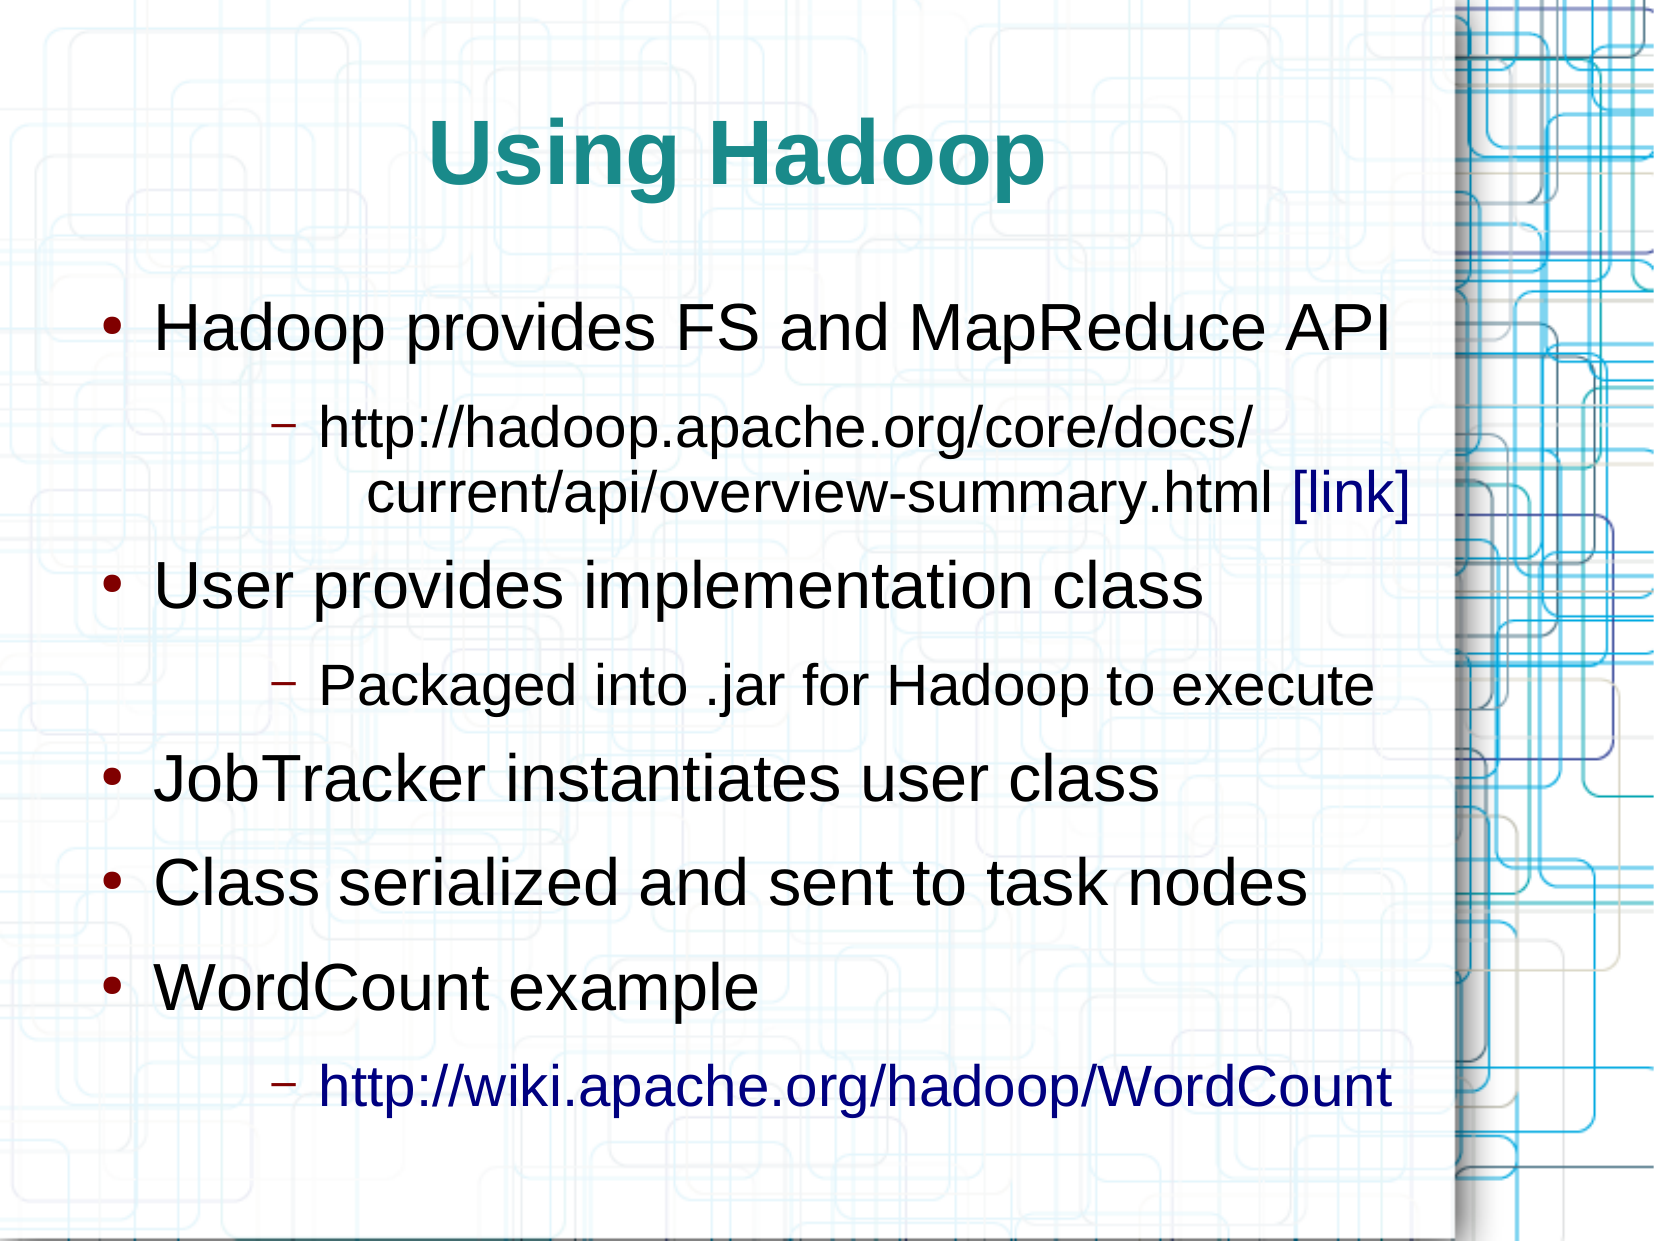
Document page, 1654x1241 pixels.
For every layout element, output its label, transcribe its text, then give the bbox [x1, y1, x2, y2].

title Using Hadoop [59, 56, 1418, 250]
picture [0, 0, 1654, 1241]
list Hadoop provides FS and MapReduce API http://hadoop.apache.org/core/docs/current/api/overview-summary.html [link] User provides implementation class Packaged into .jar for Hadoop to execute JobTracker instantiates user class Class serialized and sent to task nodes WordCount example http://wiki.apache.org/hadoop/WordCount [82, 290, 1418, 1120]
